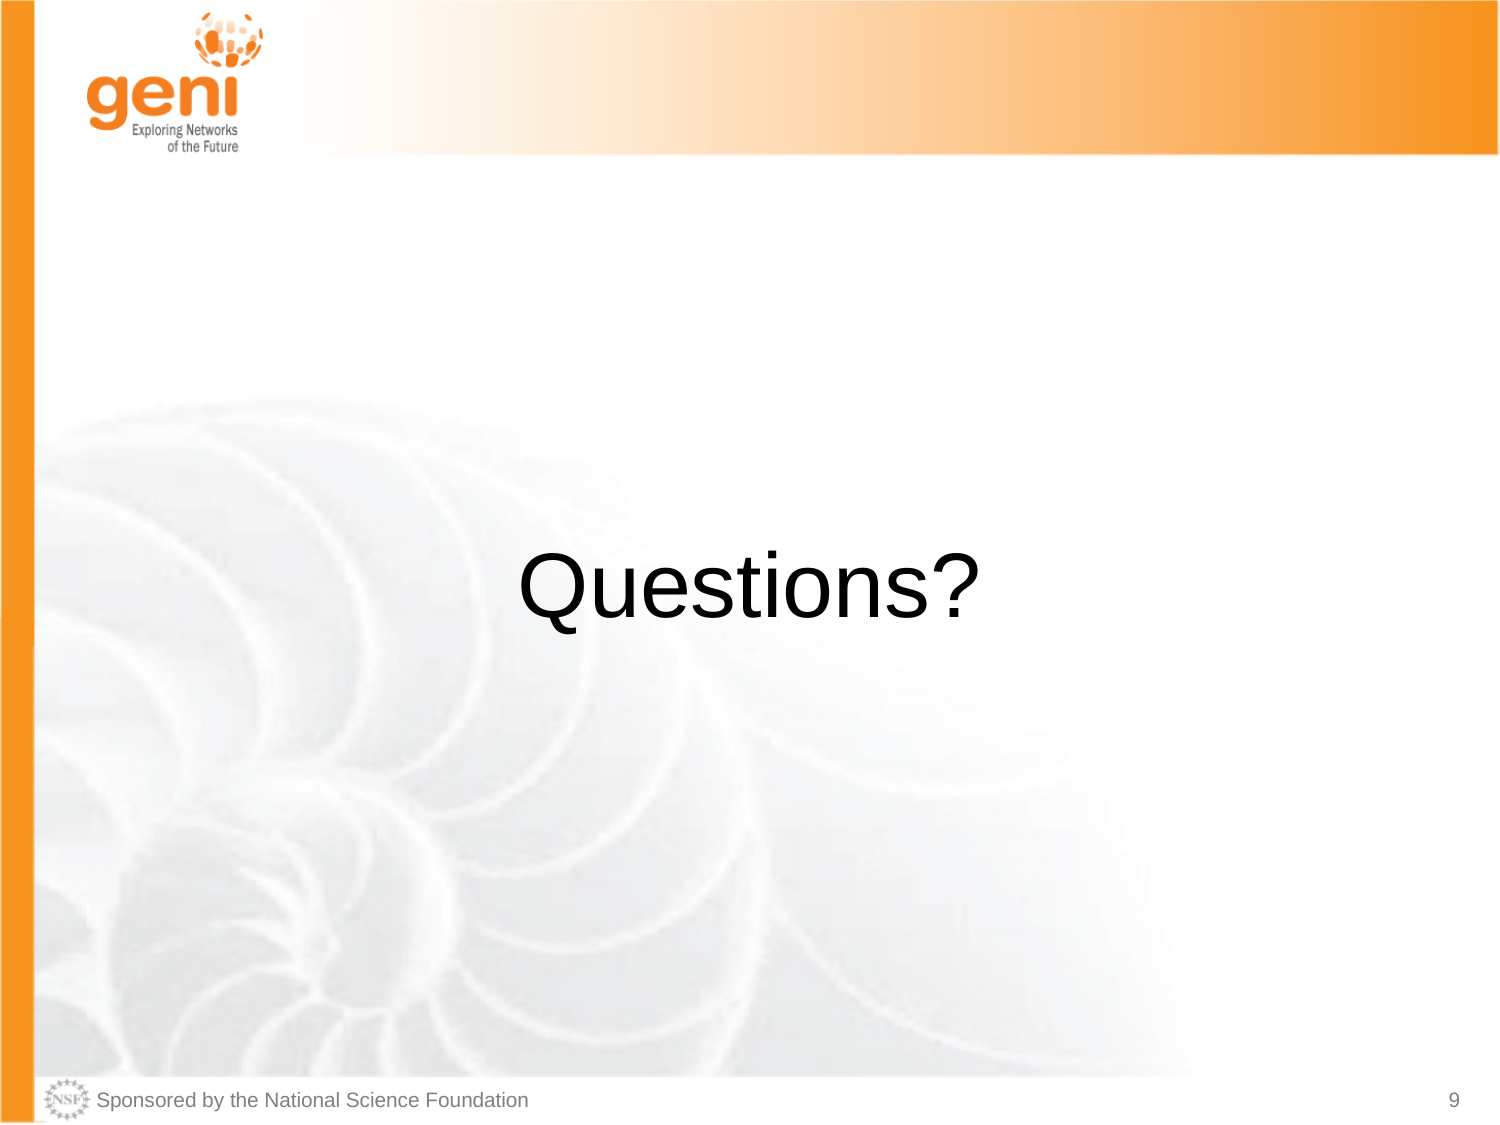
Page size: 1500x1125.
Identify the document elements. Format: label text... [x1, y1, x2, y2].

picture [0, 0, 1500, 1125]
text_box Questions? [75, 527, 1426, 646]
